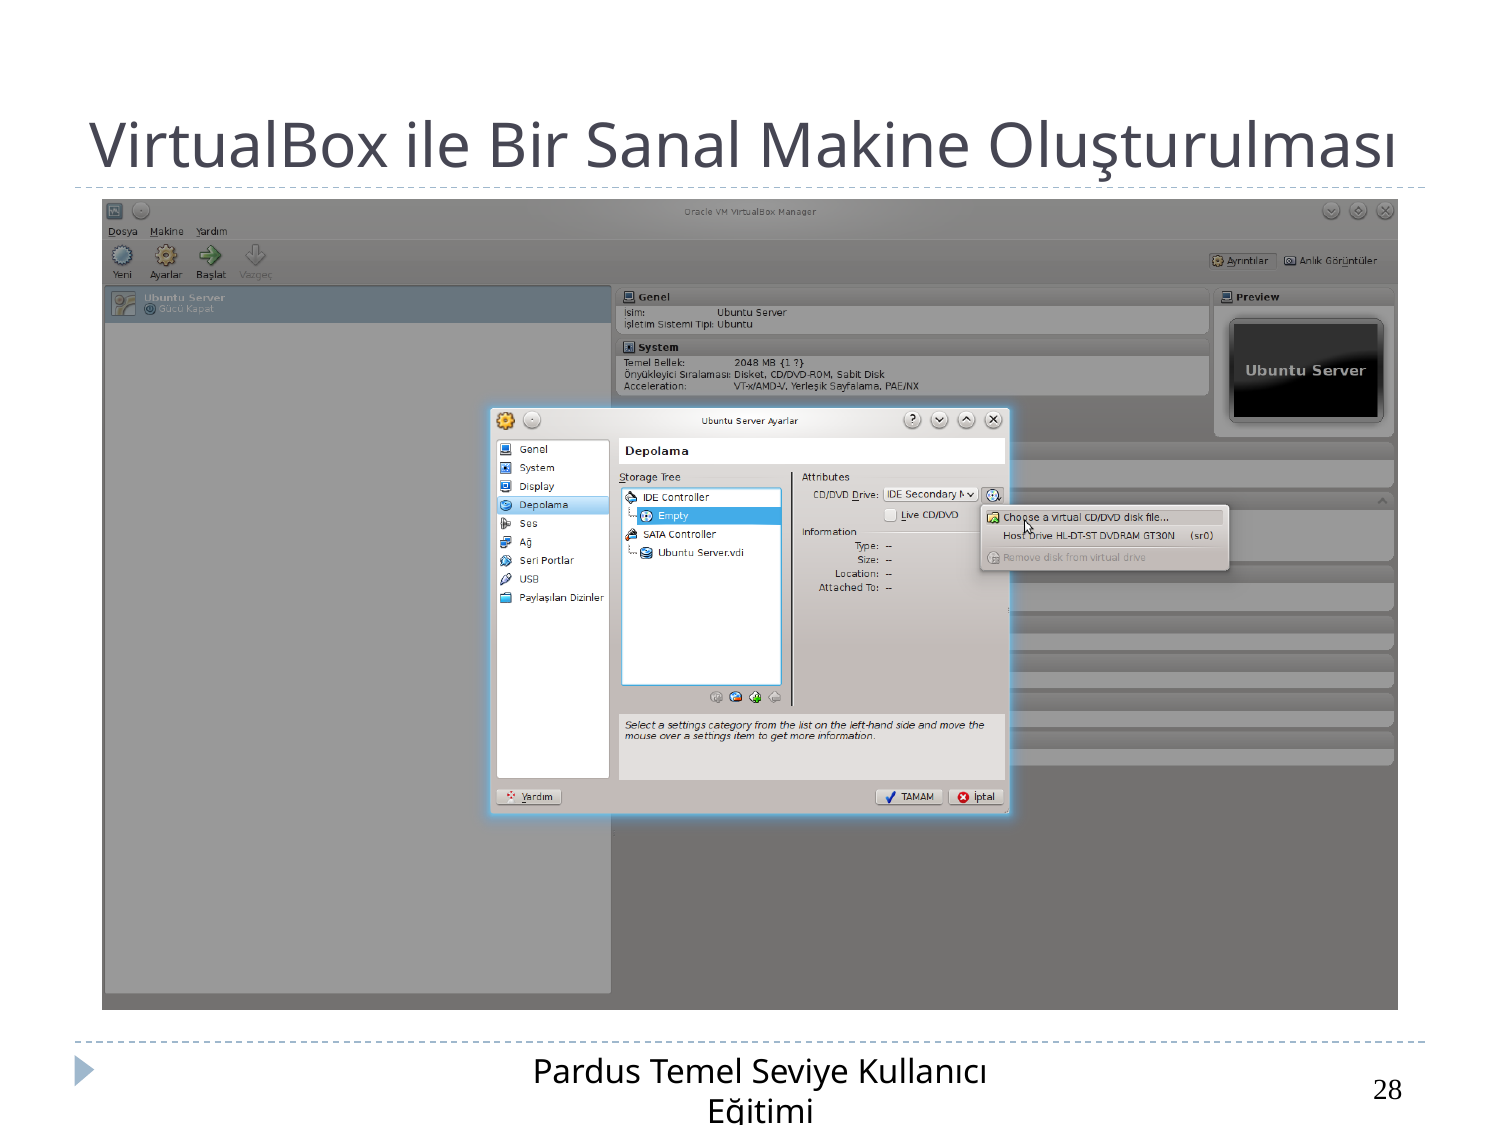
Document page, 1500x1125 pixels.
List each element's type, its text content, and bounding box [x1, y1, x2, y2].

picture [102, 199, 1398, 1010]
title VirtualBox ile Bir Sanal Makine Oluşturulması [75, 24, 1425, 188]
